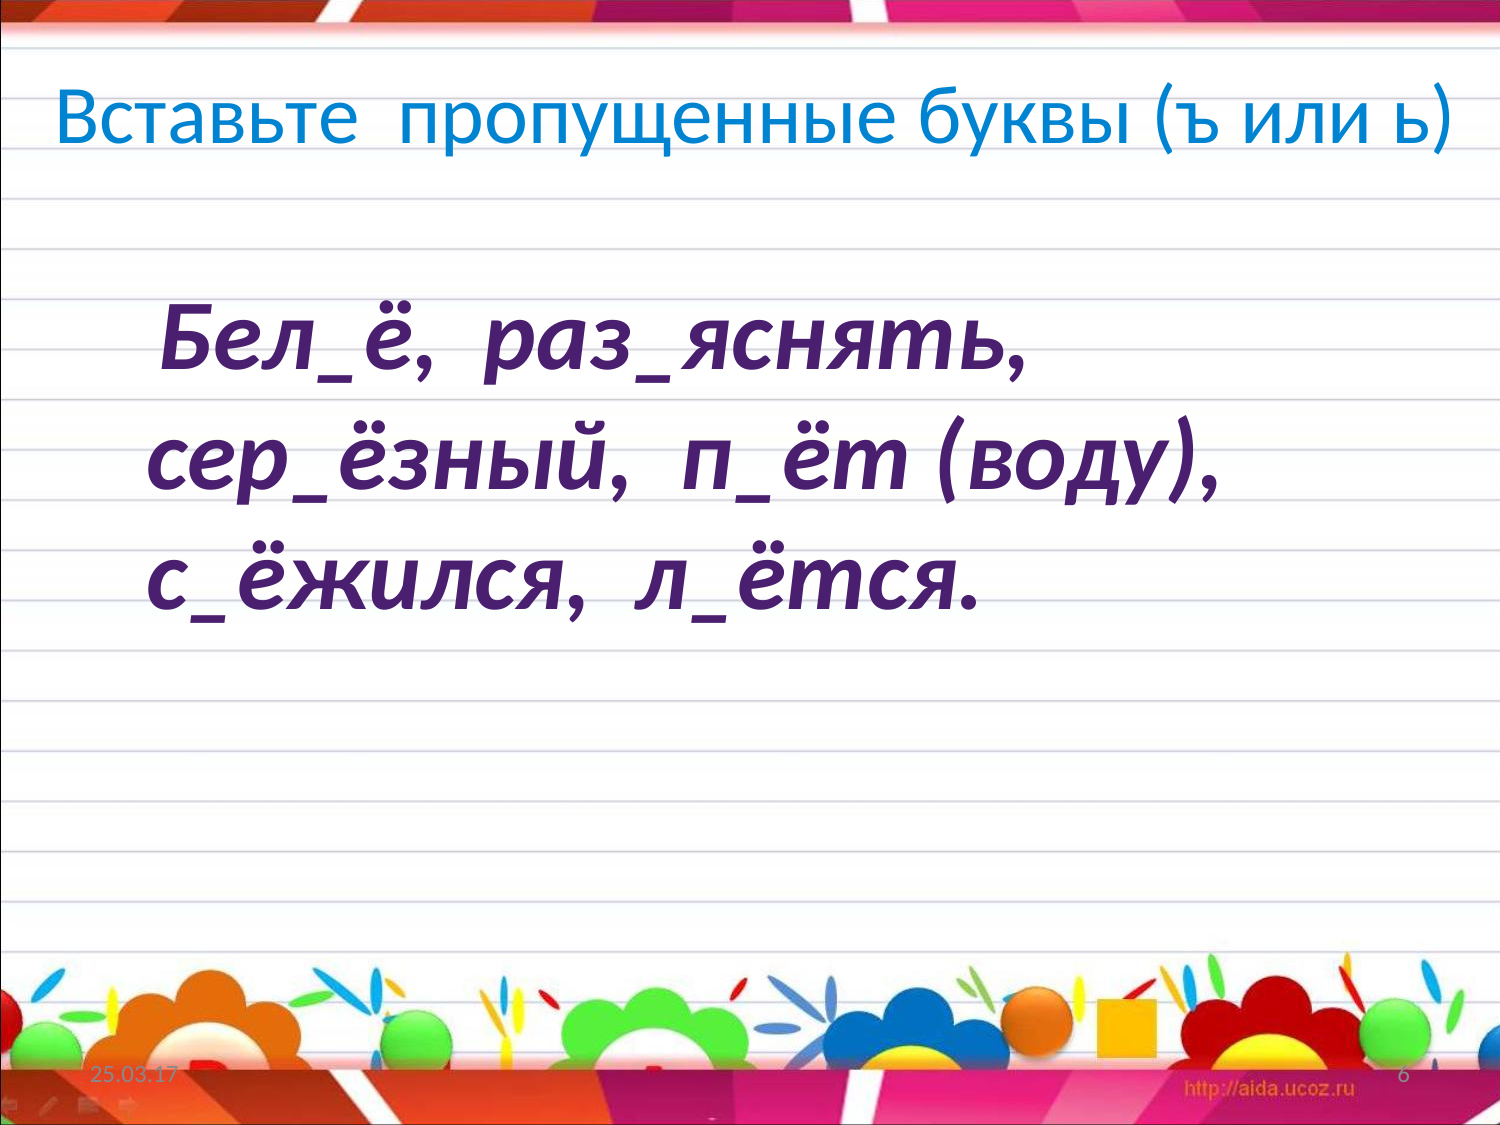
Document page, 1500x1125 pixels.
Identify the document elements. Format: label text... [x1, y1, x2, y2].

text_box 25.03.17 [74, 1042, 426, 1103]
text_box <номер> [1074, 1042, 1426, 1103]
text_box Вставьте пропущенные буквы (ъ или ь) [35, 45, 1477, 176]
text_box Бел_ё, раз_яснять, сер_ёзный, п_ёт (воду), с_ёжился, л_ётся. [75, 262, 1426, 1005]
picture [0, 0, 1500, 1125]
